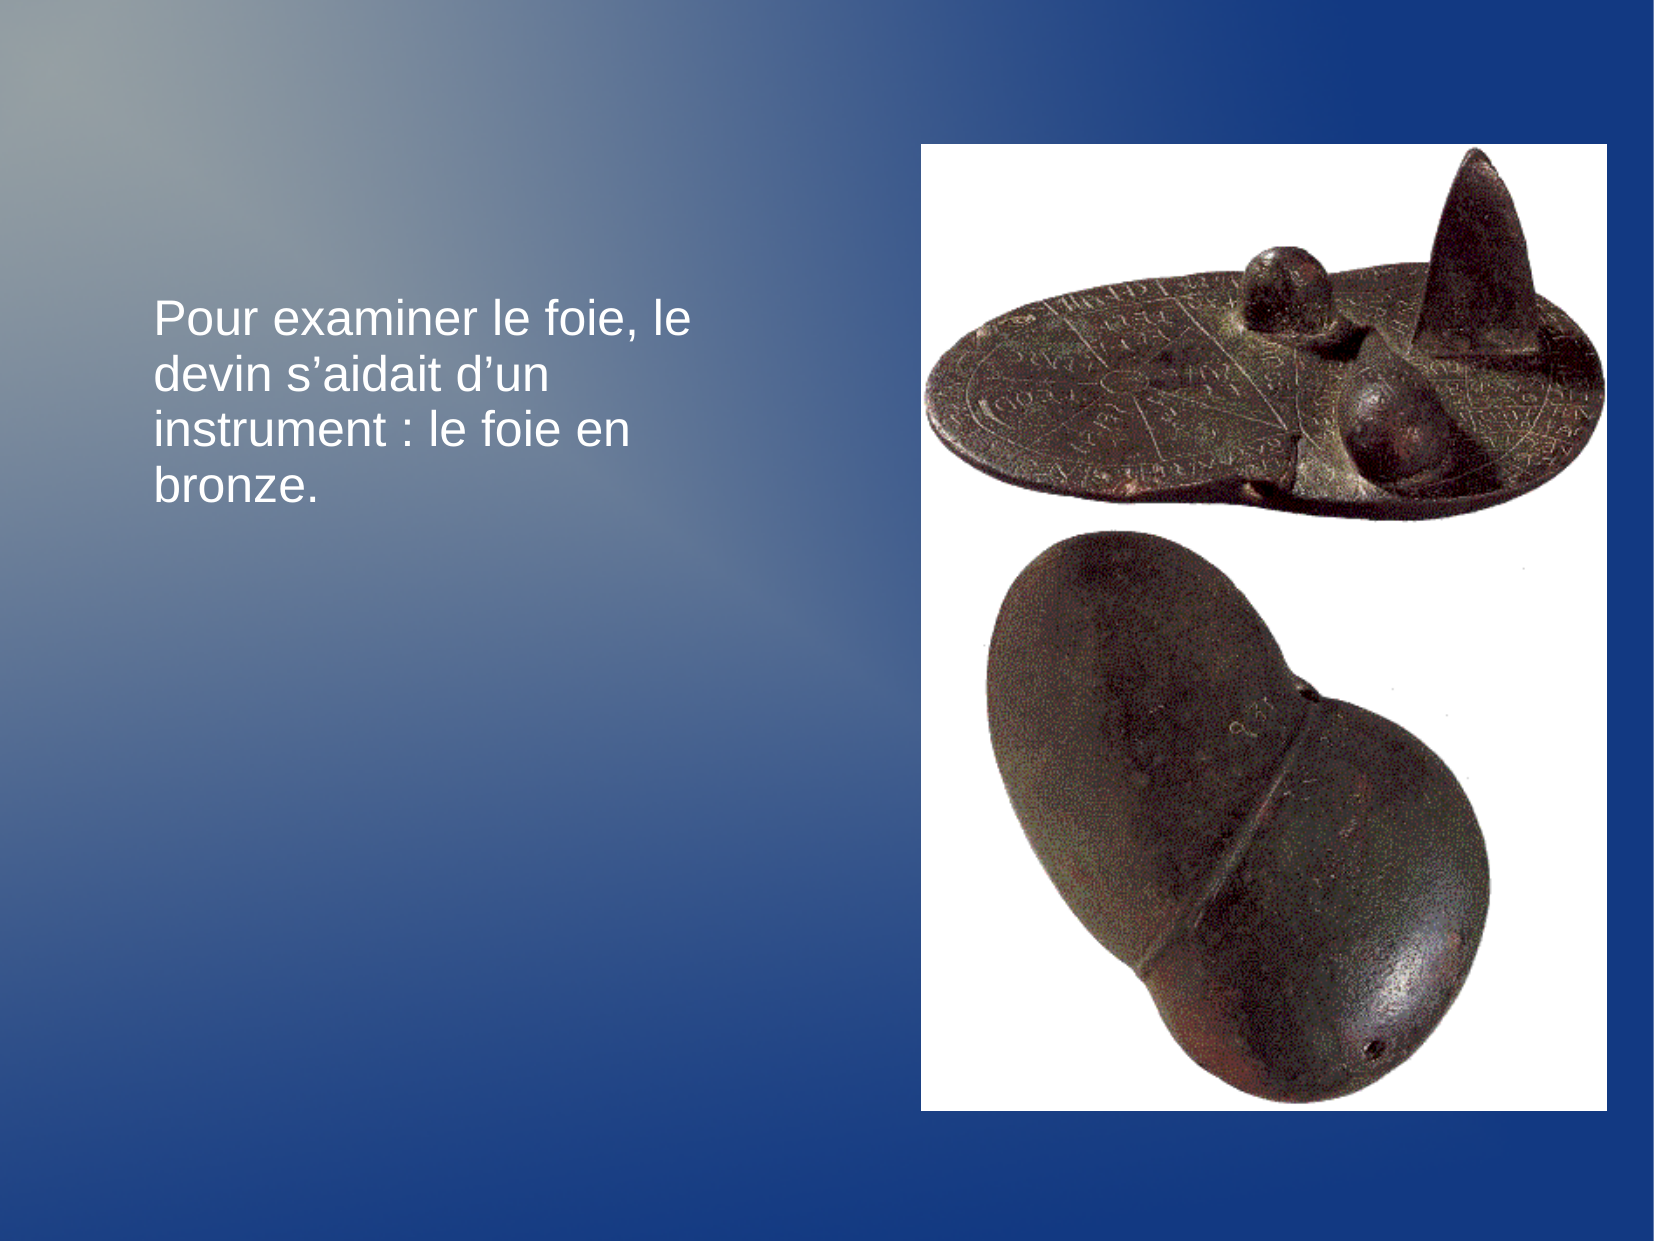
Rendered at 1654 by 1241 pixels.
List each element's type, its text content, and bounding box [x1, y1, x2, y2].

list Pour examiner le foie, le devin s’aidait d’un instrument : le foie en bronze. [82, 290, 709, 1010]
picture [0, 0, 1654, 1241]
